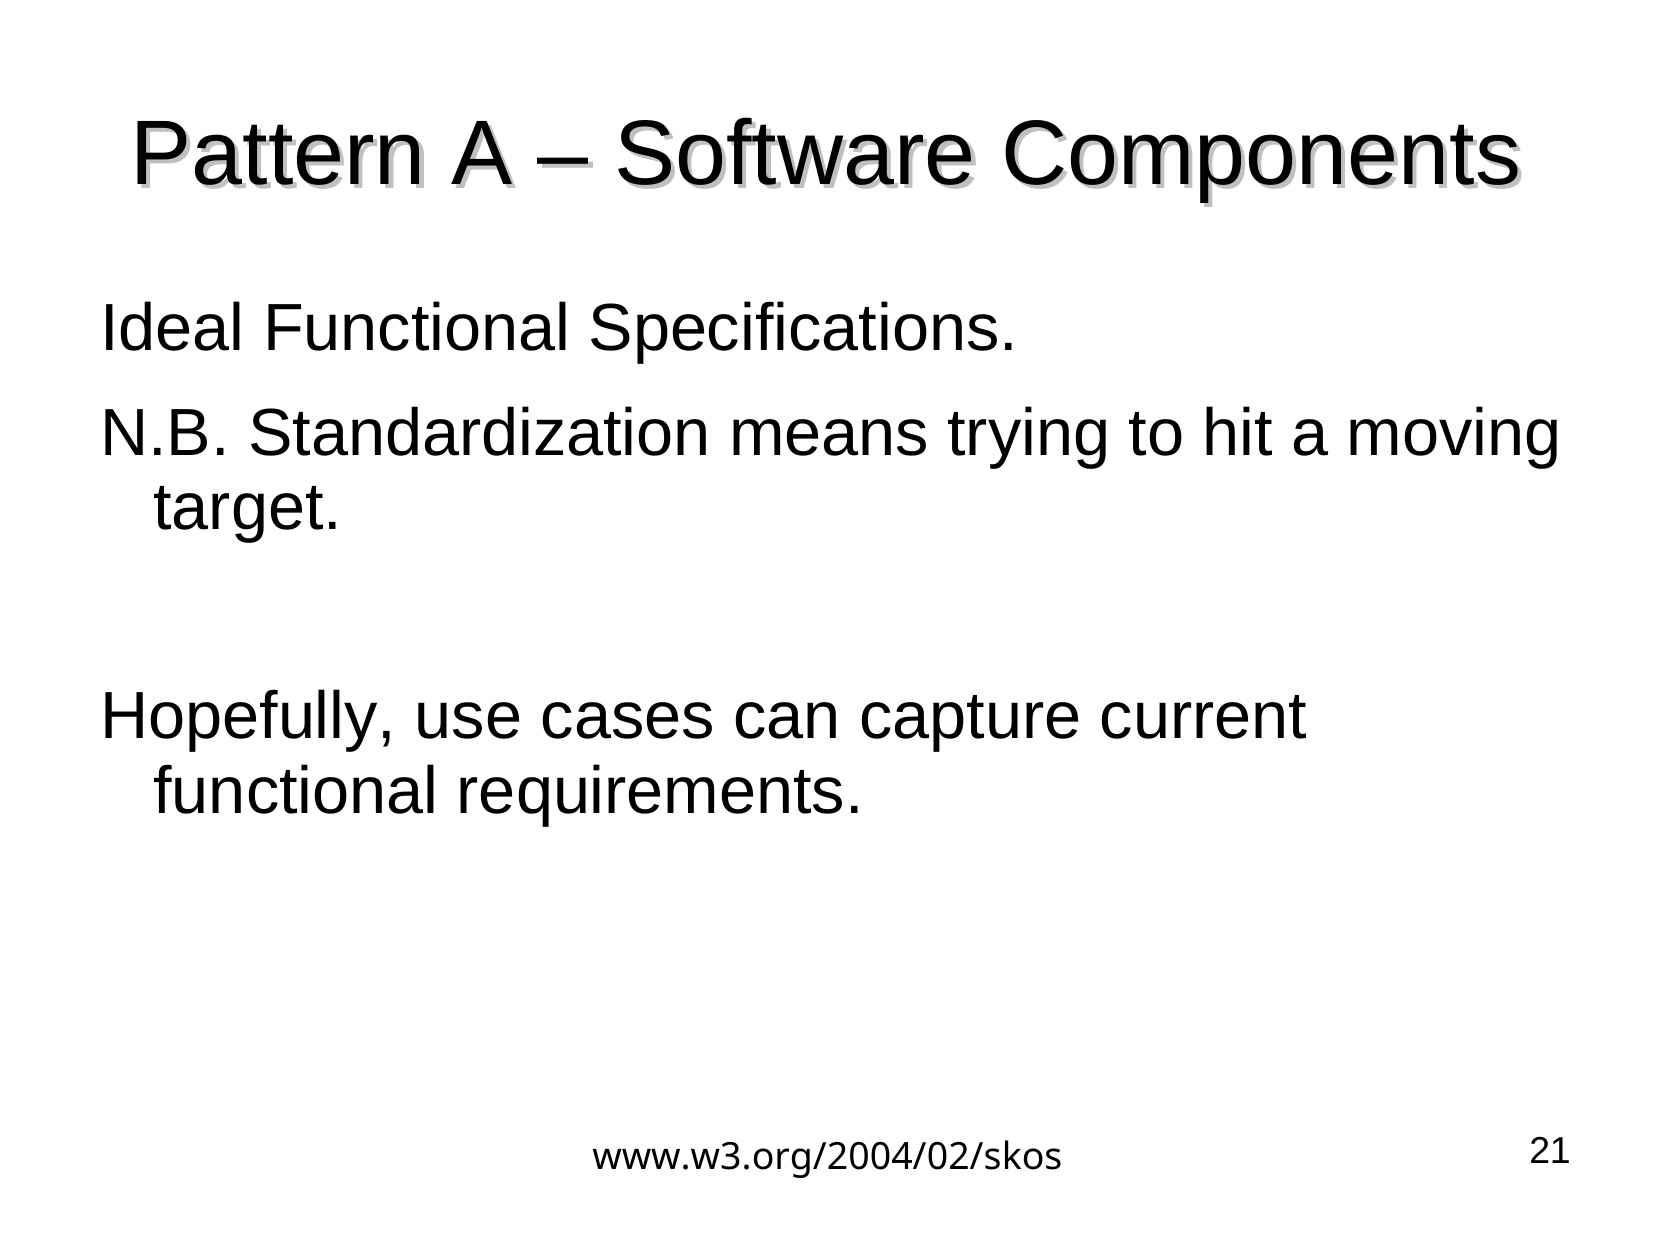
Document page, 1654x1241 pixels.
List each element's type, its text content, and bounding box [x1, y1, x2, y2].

title Pattern A – Software Components [82, 49, 1571, 257]
list Ideal Functional Specifications. N.B. Standardization means trying to hit a moving target. Hopefully, use cases can capture current functional requirements. [82, 290, 1571, 1109]
